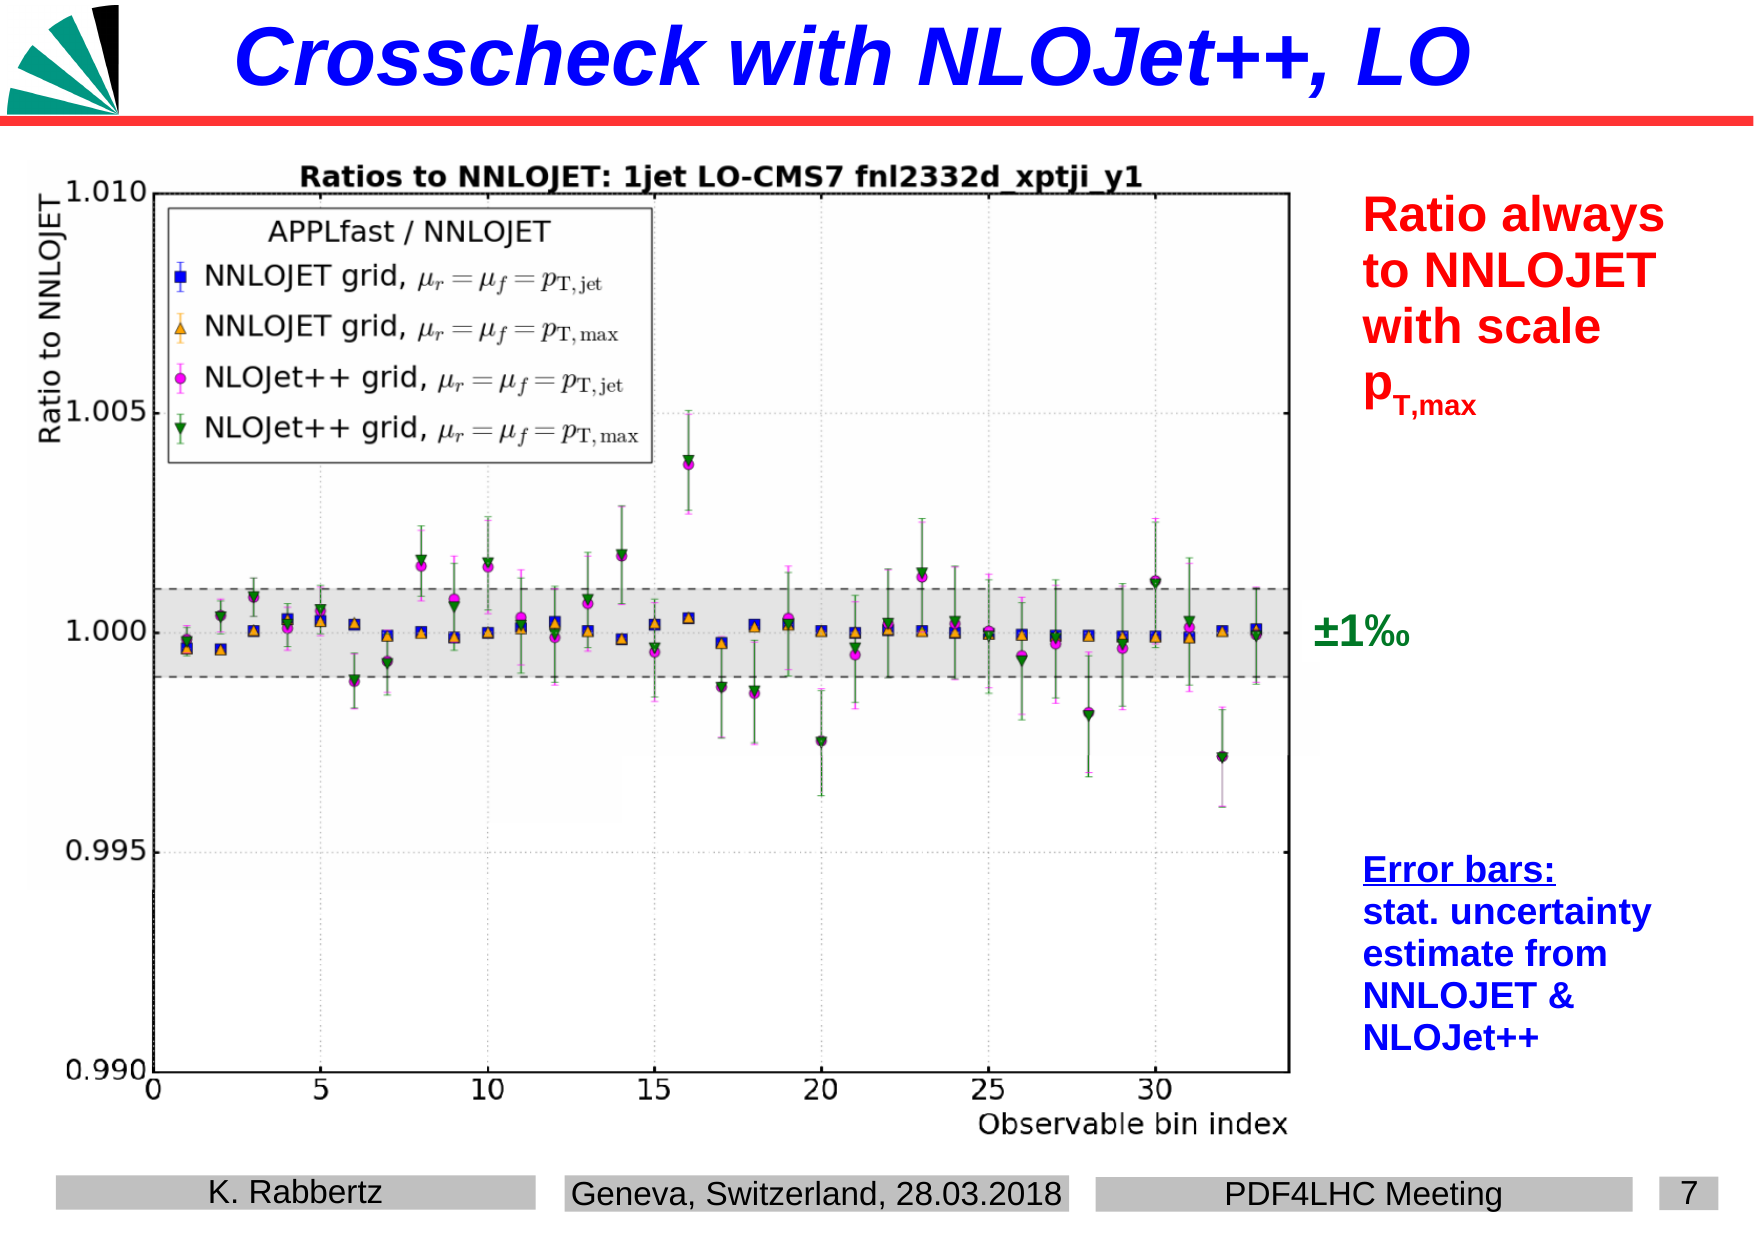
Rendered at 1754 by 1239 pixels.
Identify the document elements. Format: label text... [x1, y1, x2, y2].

title Crosscheck with NLOJet++, LO [123, 0, 1606, 114]
text_box Ratio always to NNLOJET with scale pT,max [1350, 180, 1689, 428]
picture [27, 160, 1320, 1149]
picture [7, 5, 119, 116]
text_box ±1‰ [1302, 599, 1424, 663]
text_box Error bars: stat. uncertainty estimate from NNLOJET & NLOJet++ [1350, 842, 1689, 1069]
